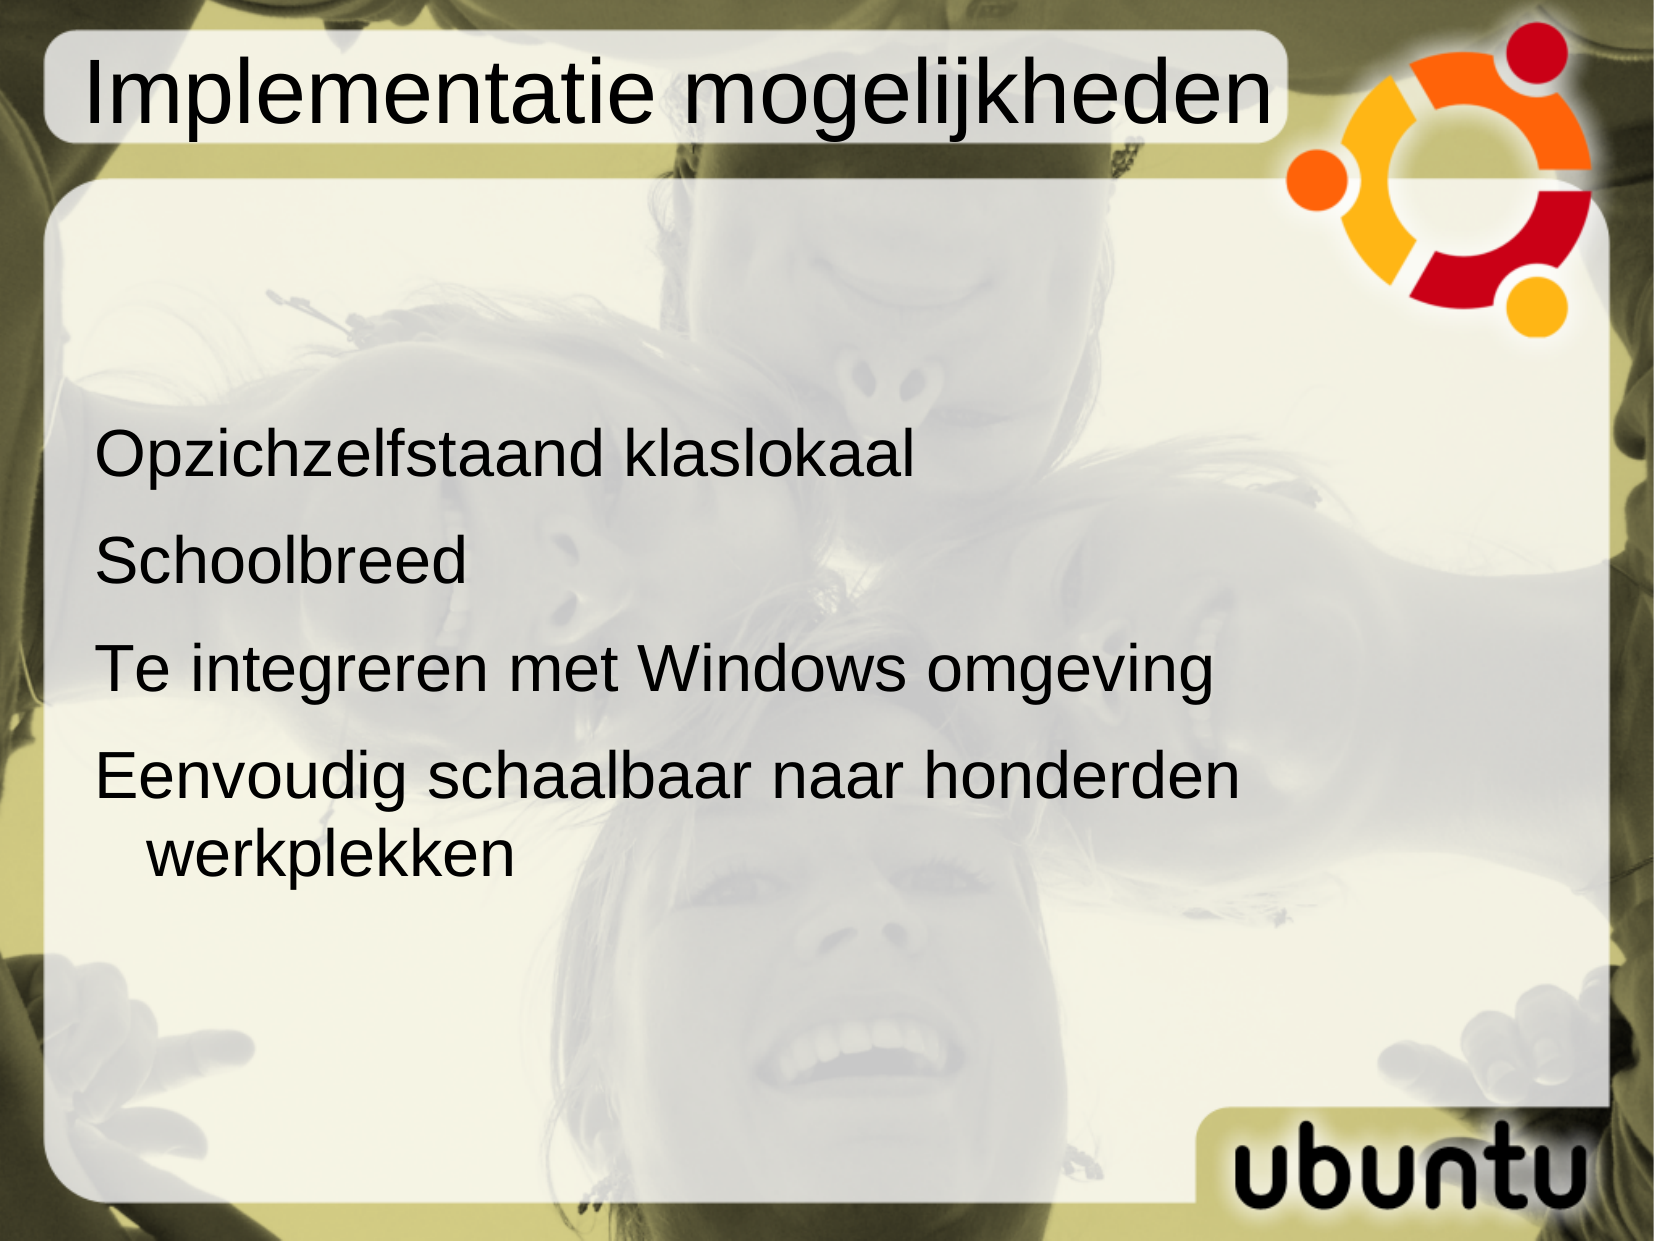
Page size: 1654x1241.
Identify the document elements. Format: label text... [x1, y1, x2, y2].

picture [0, 0, 1654, 1241]
text_box Opzichzelfstaand klaslokaal Schoolbreed Te integreren met Windows omgeving Eenvoudig schaalbaar naar honderden werkplekken [77, 413, 1565, 1063]
title Implementatie mogelijkheden [59, 17, 1300, 148]
list [82, 290, 1571, 1094]
